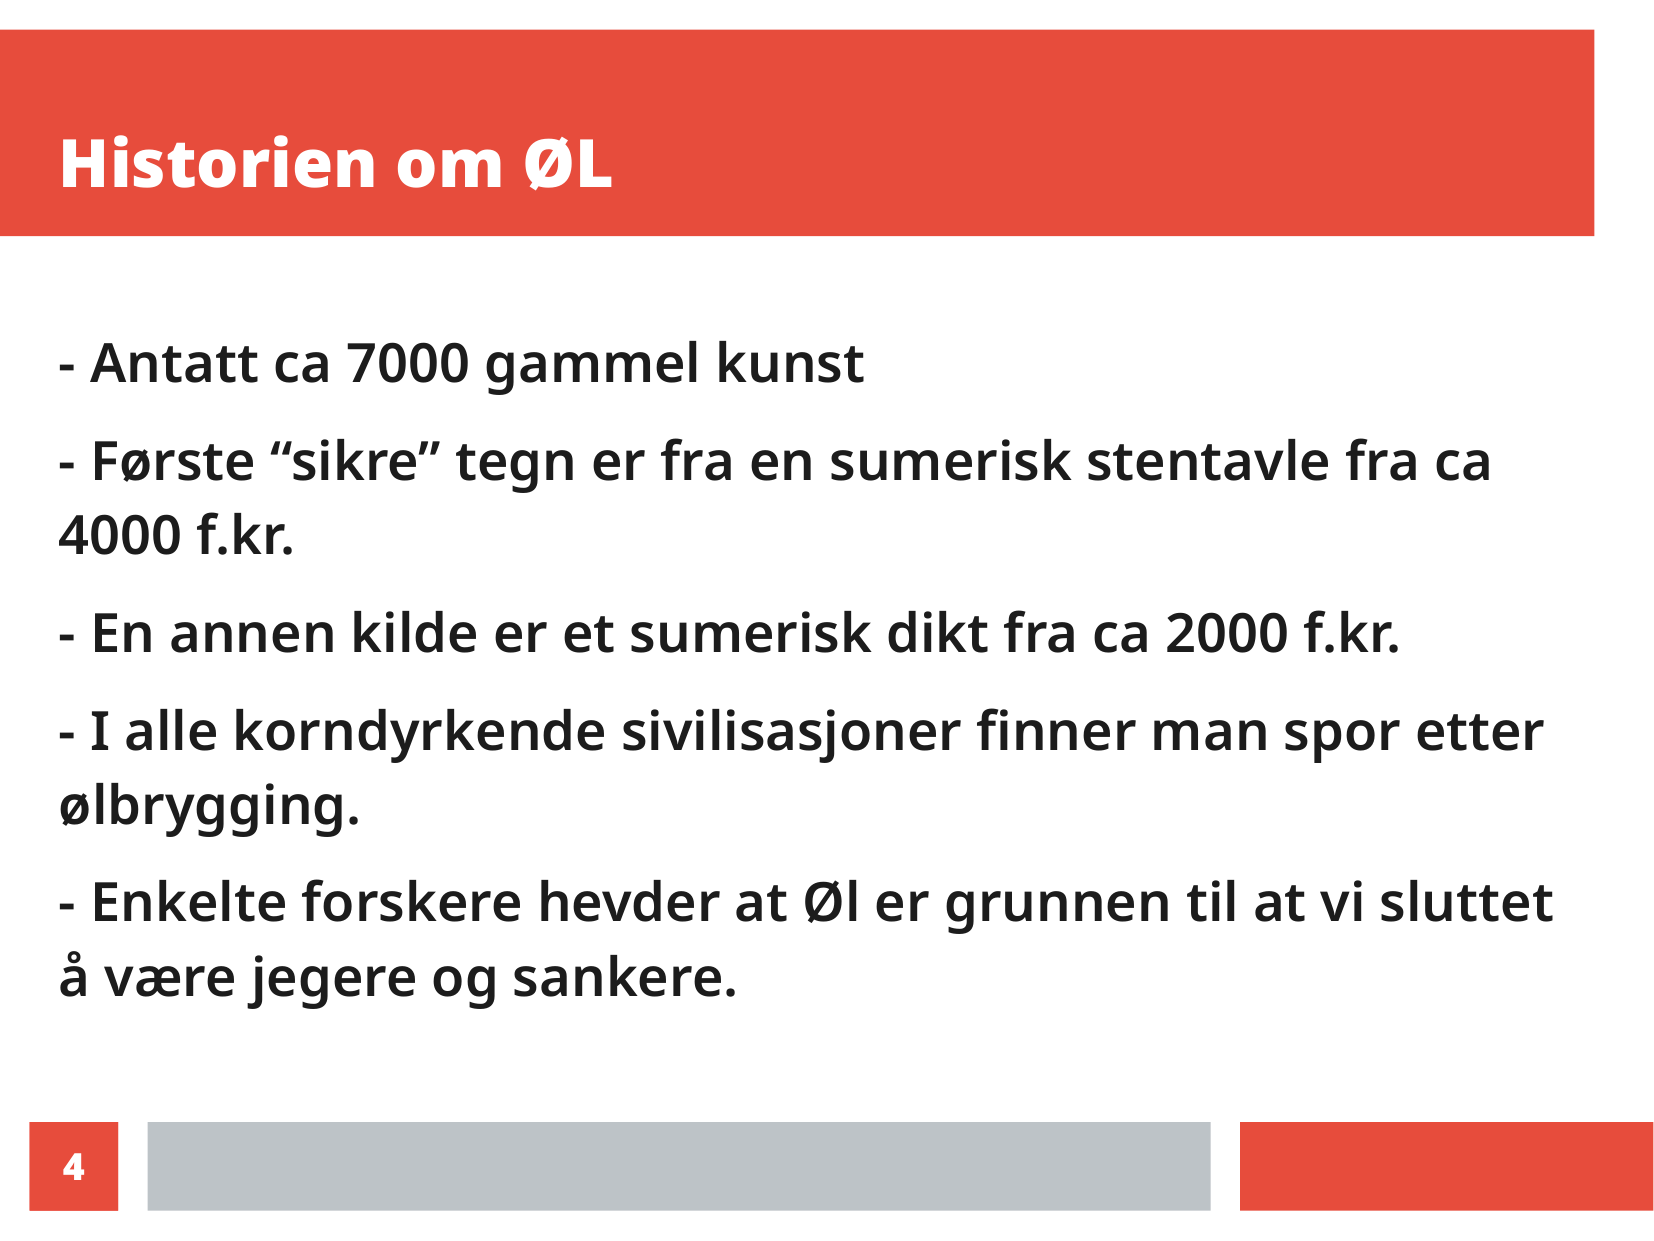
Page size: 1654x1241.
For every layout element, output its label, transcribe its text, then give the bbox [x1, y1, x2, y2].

list - Antatt ca 7000 gammel kunst - Første “sikre” tegn er fra en sumerisk stentavle fra ca 4000 f.kr. - En annen kilde er et sumerisk dikt fra ca 2000 f.kr. - I alle korndyrkende sivilisasjoner finner man spor etter ølbrygging. - Enkelte forskere hevder at Øl er grunnen til at vi sluttet å være jegere og sankere. [59, 324, 1565, 1093]
title Historien om ØL [59, 59, 1595, 207]
